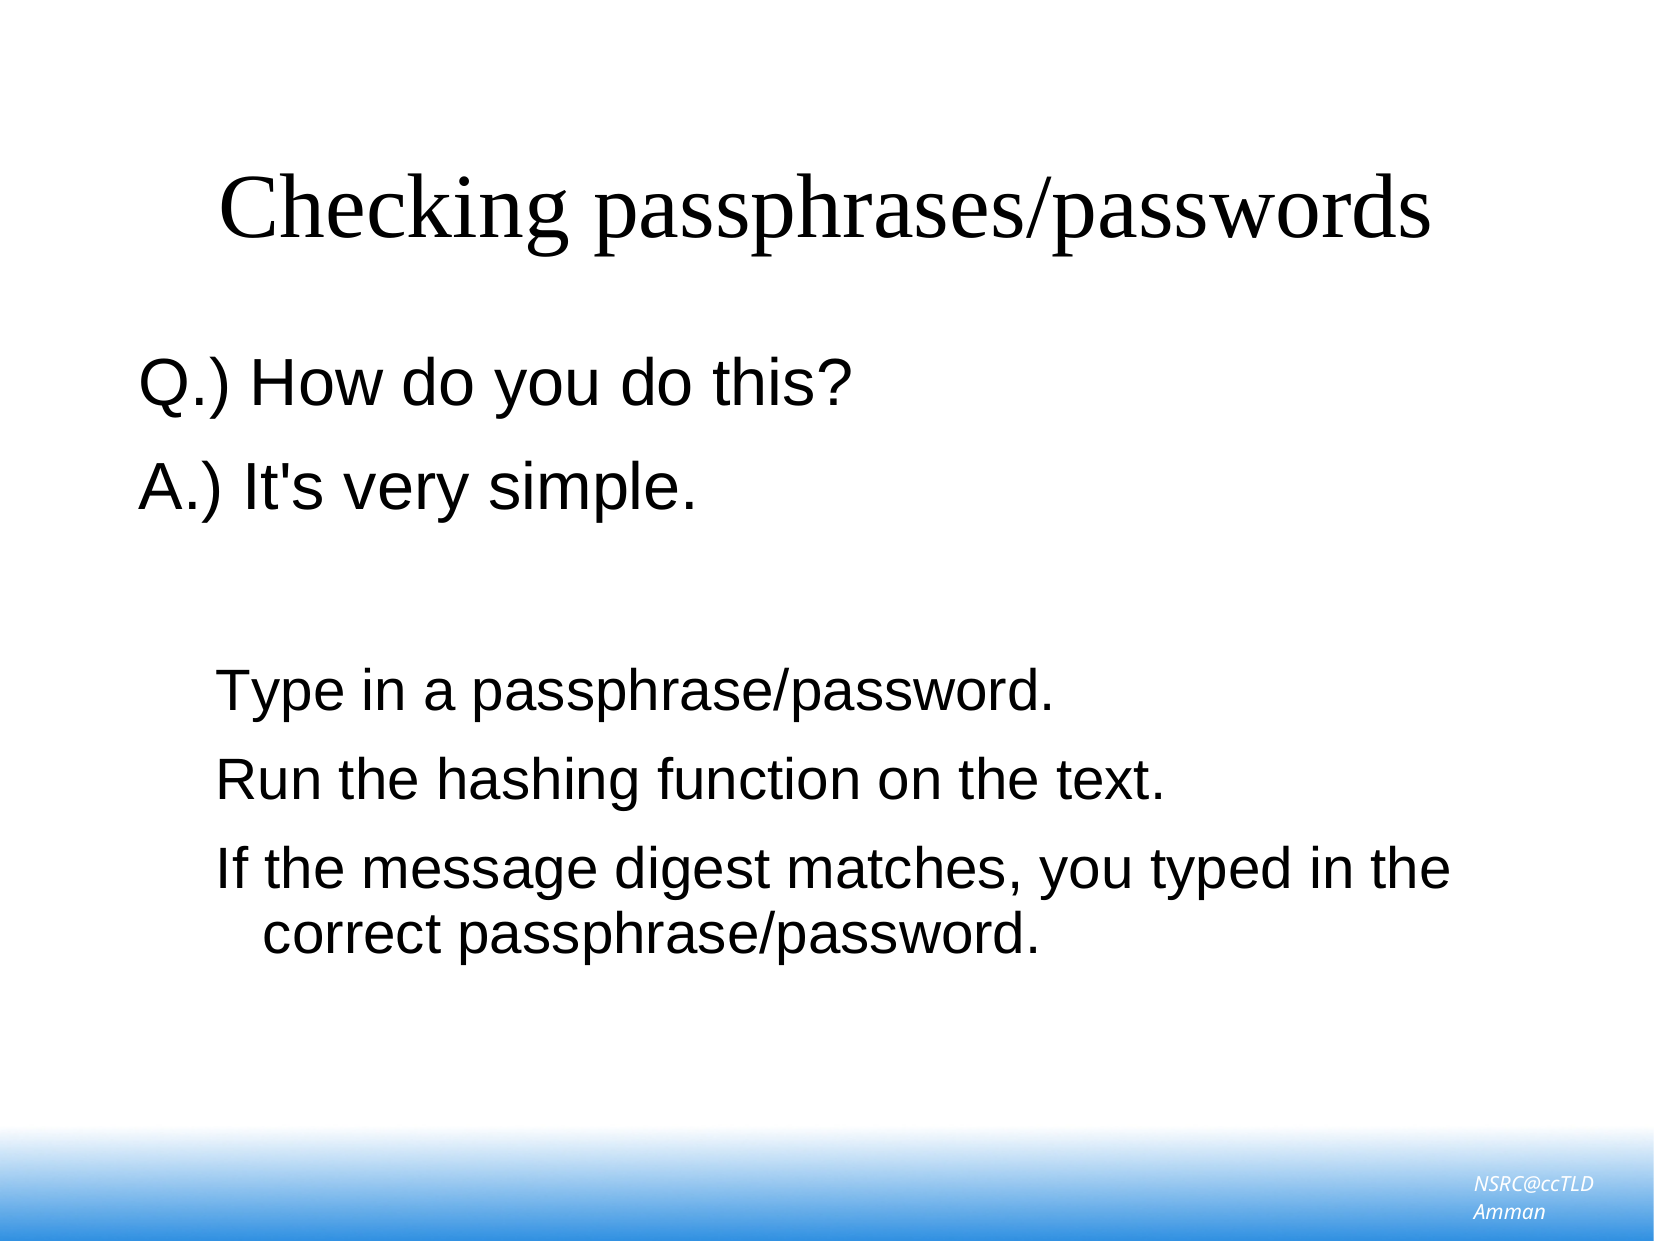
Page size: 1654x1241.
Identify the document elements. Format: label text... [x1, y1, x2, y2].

title Checking passphrases/passwords [121, 102, 1534, 310]
list Q.) How do you do this? A.) It's very simple. Type in a passphrase/password. Run the hashing function on the text. If the message digest matches, you typed in the correct passphrase/password. [121, 344, 1534, 1127]
picture [0, 1124, 1654, 1241]
